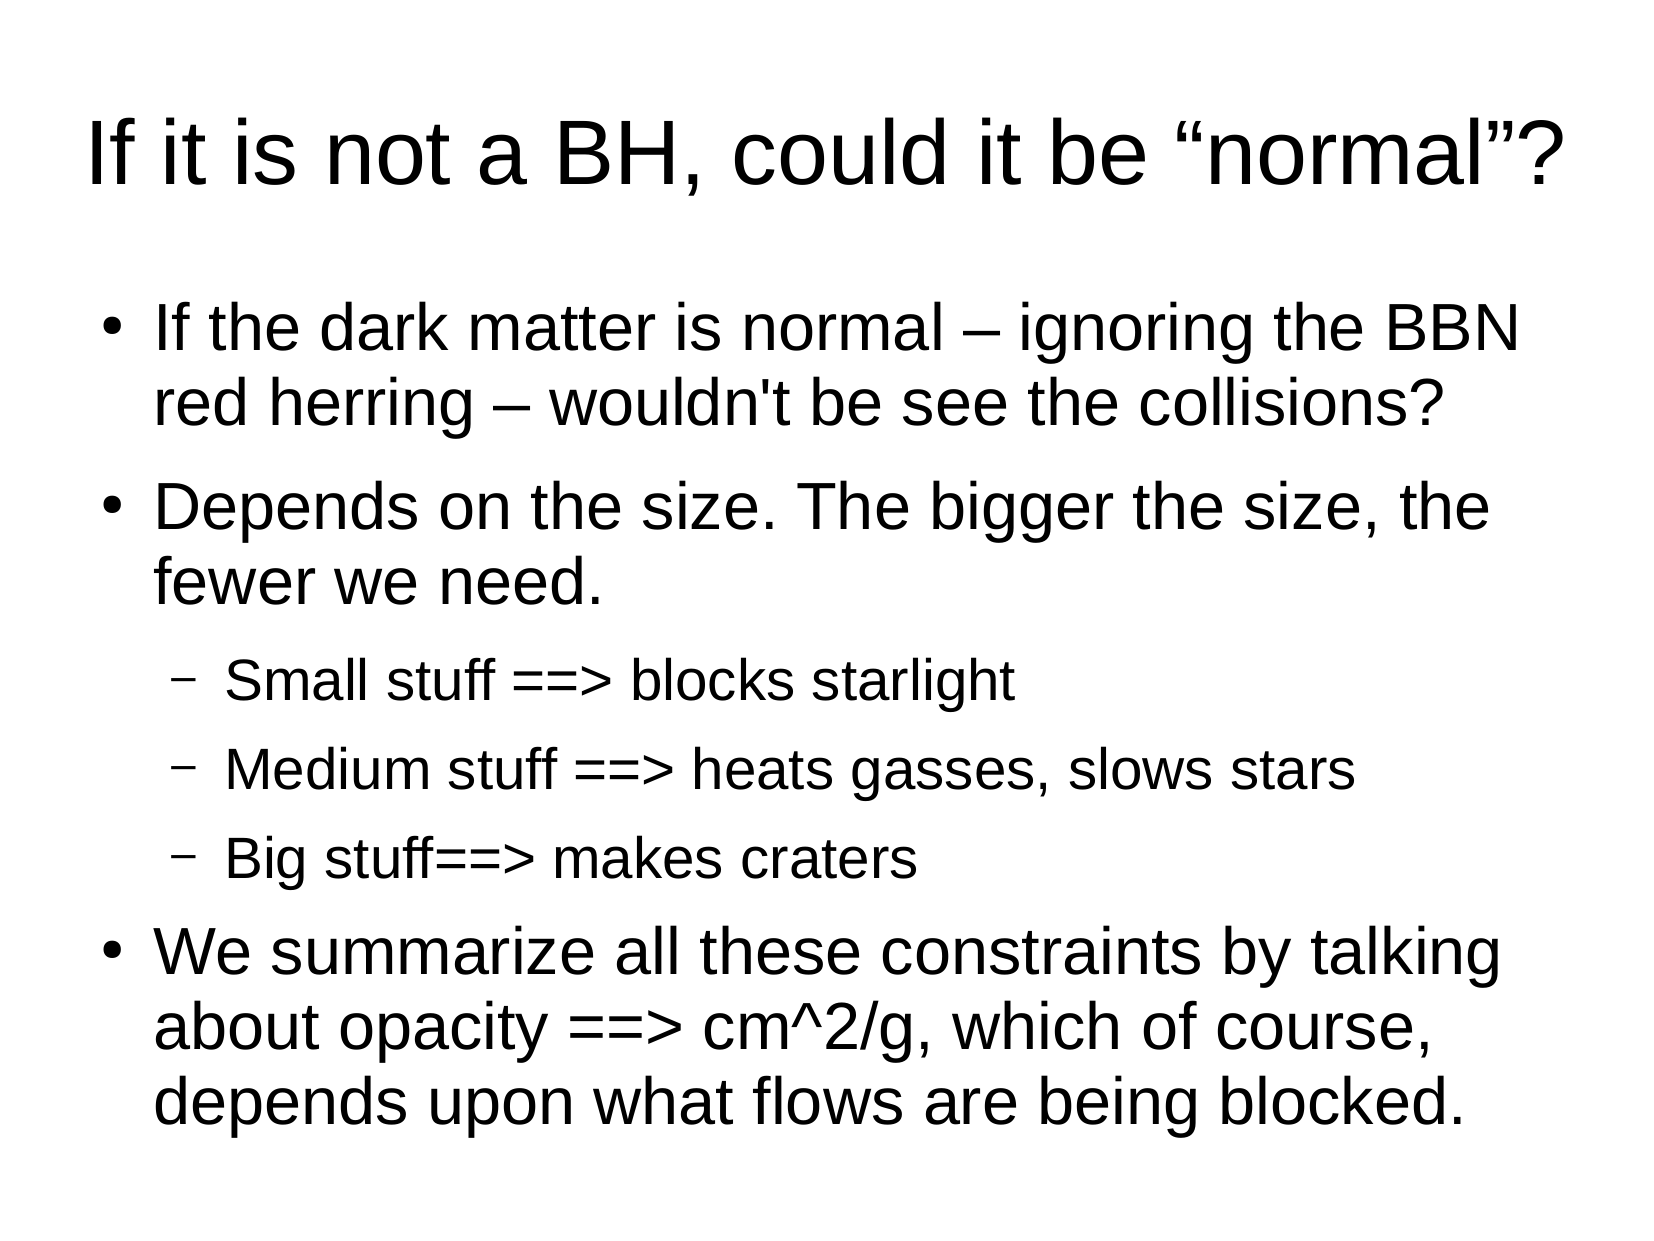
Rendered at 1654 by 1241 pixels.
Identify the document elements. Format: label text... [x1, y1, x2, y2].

title If it is not a BH, could it be “normal”? [82, 49, 1571, 257]
list If the dark matter is normal – ignoring the BBN red herring – wouldn't be see the collisions? Depends on the size. The bigger the size, the fewer we need. Small stuff ==> blocks starlight Medium stuff ==> heats gasses, slows stars Big stuff==> makes craters We summarize all these constraints by talking about opacity ==> cm^2/g, which of course, depends upon what flows are being blocked. [82, 290, 1571, 1201]
